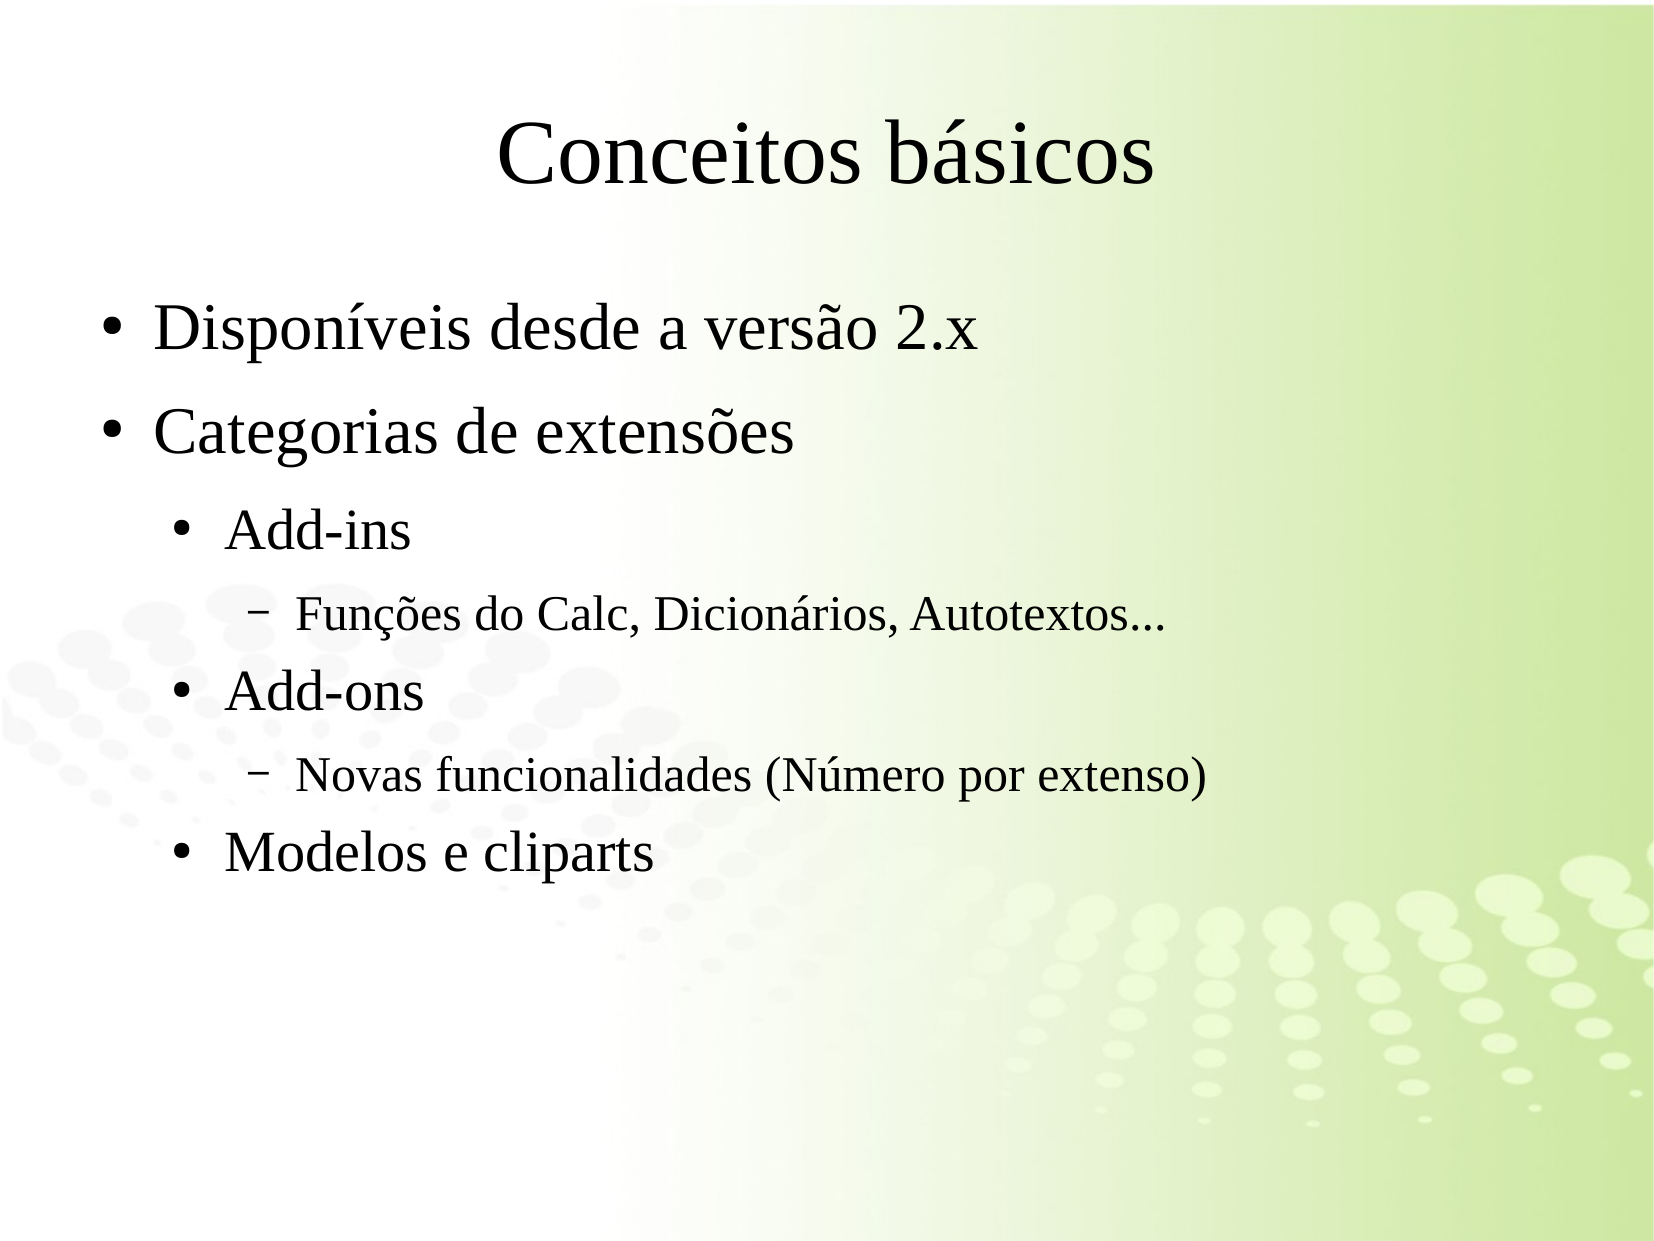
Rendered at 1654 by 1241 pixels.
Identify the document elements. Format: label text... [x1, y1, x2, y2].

list Disponíveis desde a versão 2.x Categorias de extensões Add-ins Funções do Calc, Dicionários, Autotextos... Add-ons Novas funcionalidades (Número por extenso) Modelos e cliparts [82, 290, 1571, 1109]
title Conceitos básicos [82, 49, 1571, 257]
picture [4, 7, 1653, 1241]
